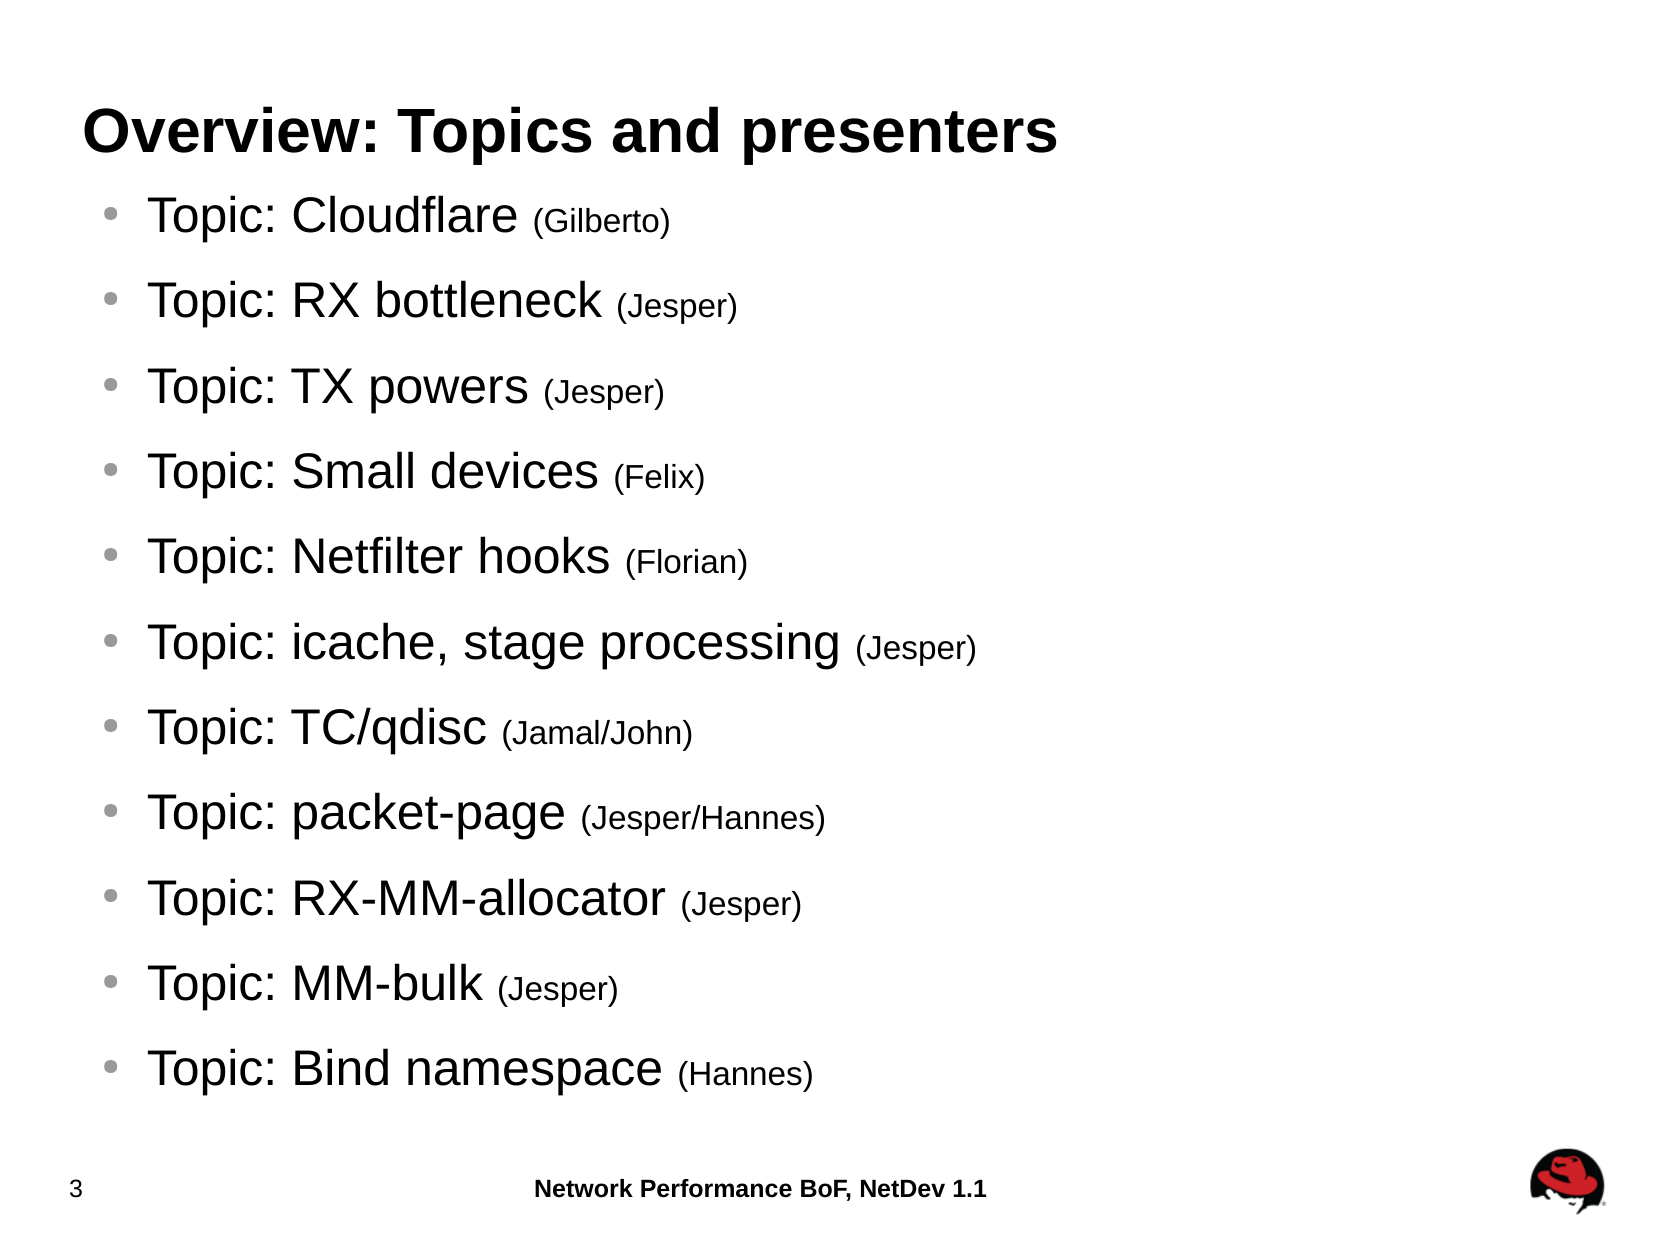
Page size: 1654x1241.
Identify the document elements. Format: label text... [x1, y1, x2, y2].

list Topic: Cloudflare (Gilberto) Topic: RX bottleneck (Jesper) Topic: TX powers (Jesper) Topic: Small devices (Felix) Topic: Netfilter hooks (Florian) Topic: icache, stage processing (Jesper) Topic: TC/qdisc (Jamal/John) Topic: packet-page (Jesper/Hannes) Topic: RX-MM-allocator (Jesper) Topic: MM-bulk (Jesper) Topic: Bind namespace (Hannes) [86, 187, 1575, 1191]
picture [1529, 1146, 1612, 1224]
title Overview: Topics and presenters [82, 37, 1571, 226]
